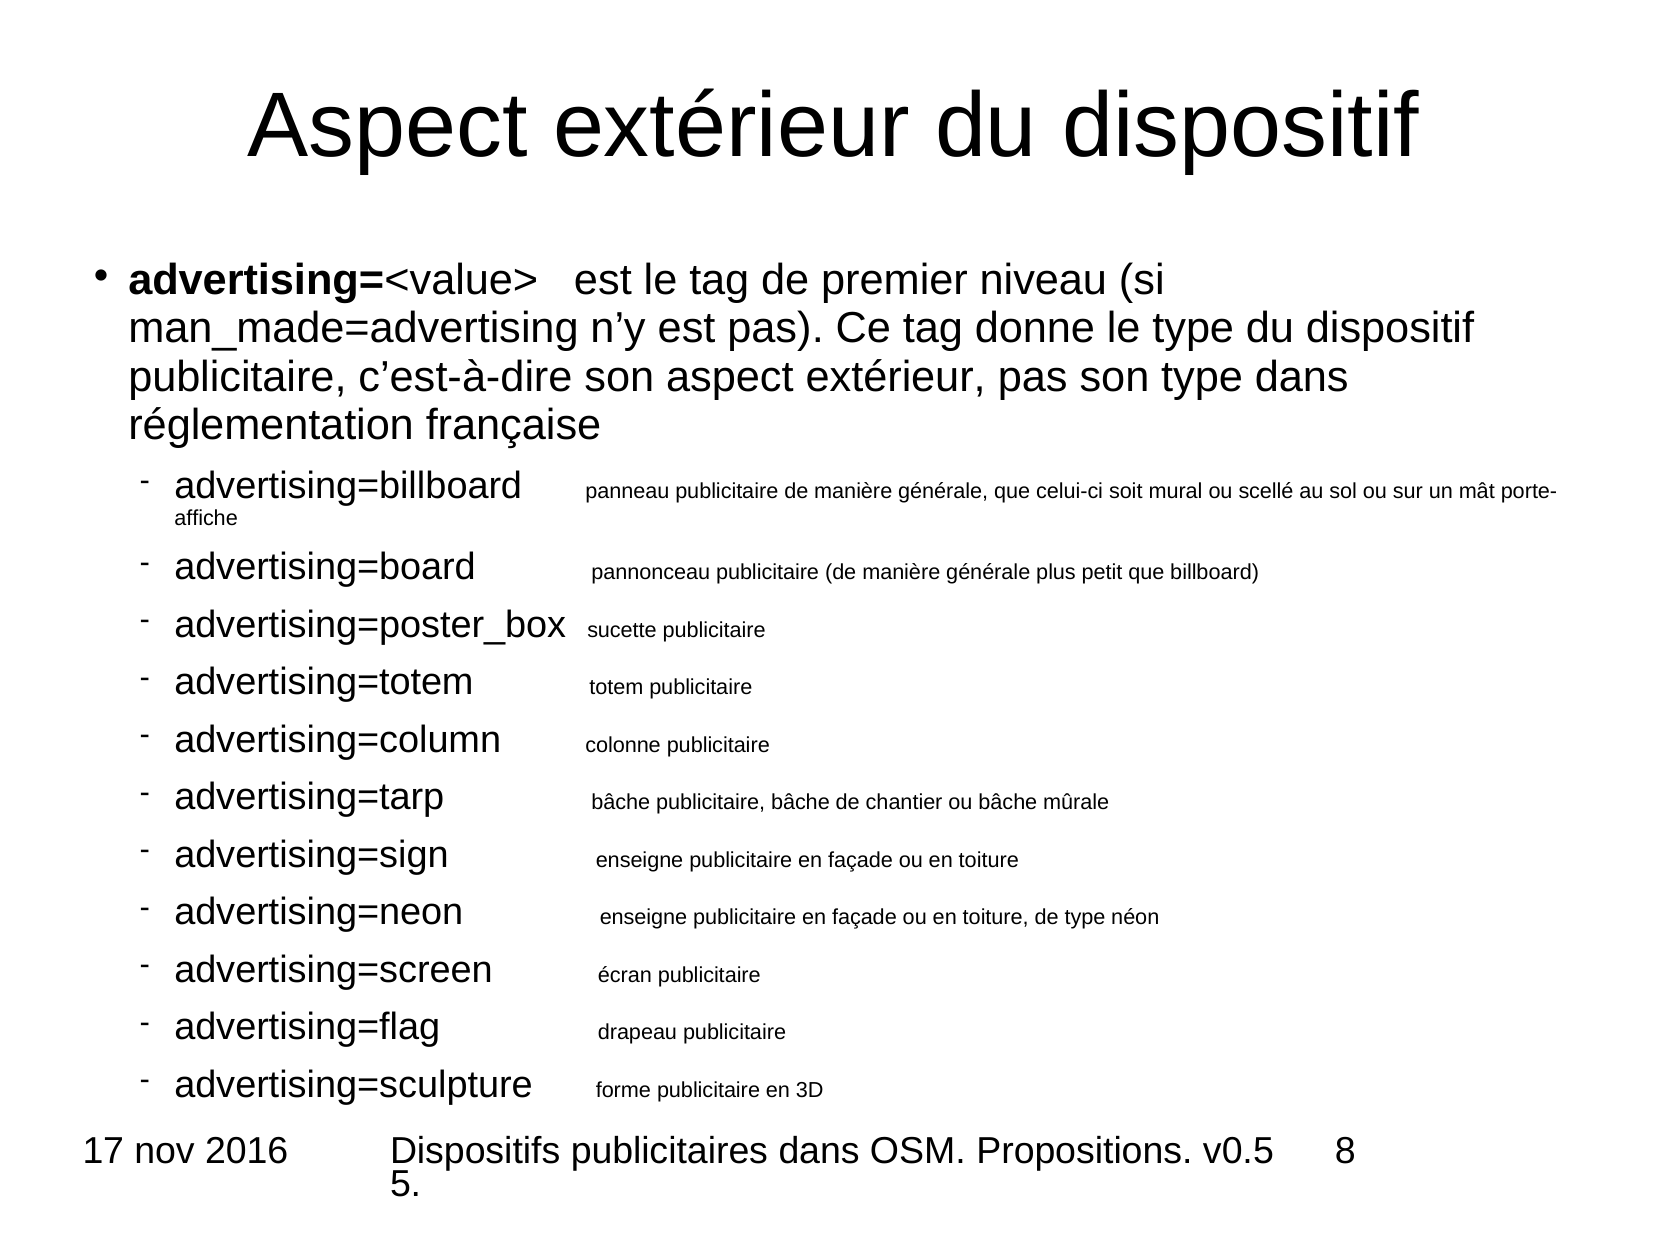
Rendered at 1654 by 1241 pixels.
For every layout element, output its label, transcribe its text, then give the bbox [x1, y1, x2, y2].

title Aspect extérieur du dispositif [90, 19, 1579, 225]
list advertising=<value> est le tag de premier niveau (si man_made=advertising n’y est pas). Ce tag donne le type du dispositif publicitaire, c’est-à-dire son aspect extérieur, pas son type dans réglementation française advertising=billboard panneau publicitaire de manière générale, que celui-ci soit mural ou scellé au sol ou sur un mât porte-affiche advertising=board pannonceau publicitaire (de manière générale plus petit que billboard) advertising=poster_box sucette publicitaire advertising=totem totem publicitaire advertising=column colonne publicitaire advertising=tarp bâche publicitaire, bâche de chantier ou bâche mûrale advertising=sign enseigne publicitaire en façade ou en toiture advertising=neon enseigne publicitaire en façade ou en toiture, de type néon advertising=screen écran publicitaire advertising=flag drapeau publicitaire advertising=sculpture forme publicitaire en 3D [82, 179, 1571, 1110]
